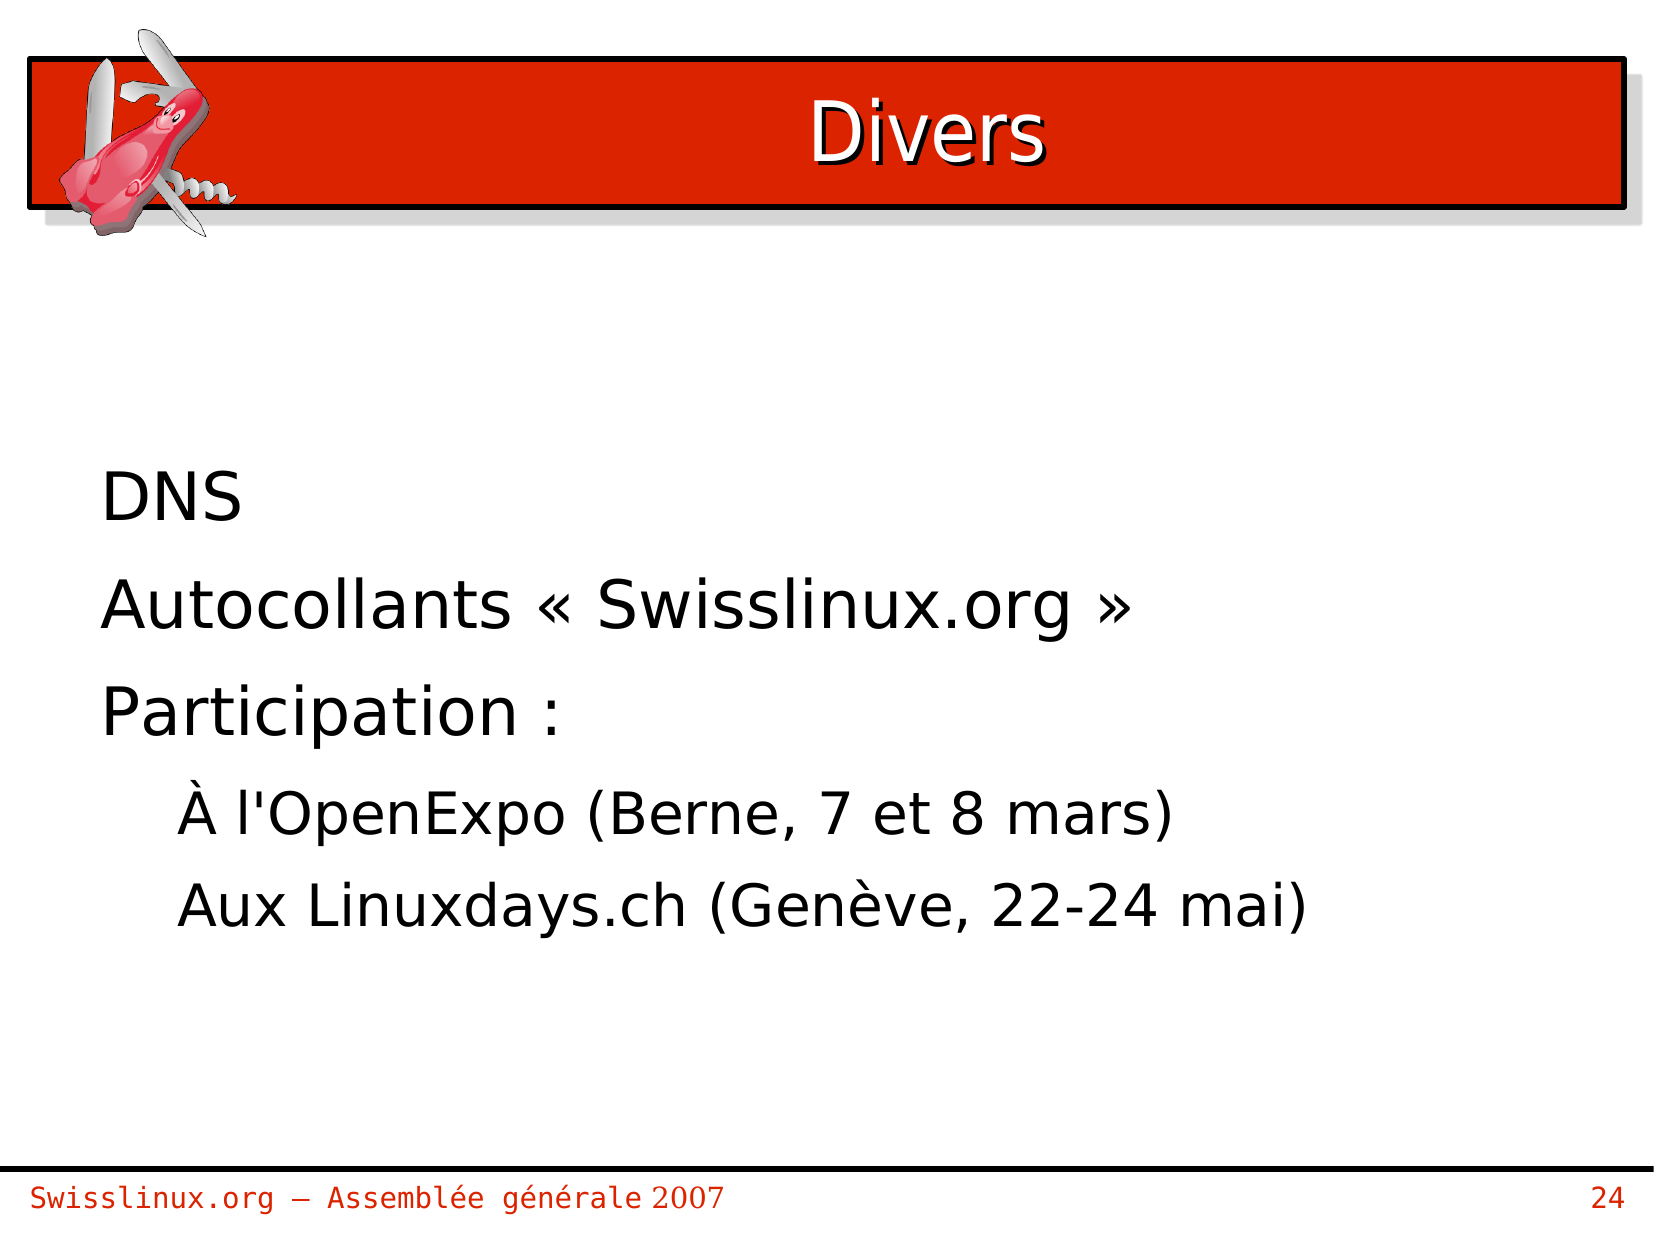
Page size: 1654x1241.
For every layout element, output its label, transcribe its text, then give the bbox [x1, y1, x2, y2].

list DNS Autocollants « Swisslinux.org » Participation : À l'OpenExpo (Berne, 7 et 8 mars) Aux Linuxdays.ch (Genève, 22-24 mai) [82, 290, 1571, 1109]
picture [59, 29, 237, 237]
title Divers [259, 84, 1595, 182]
